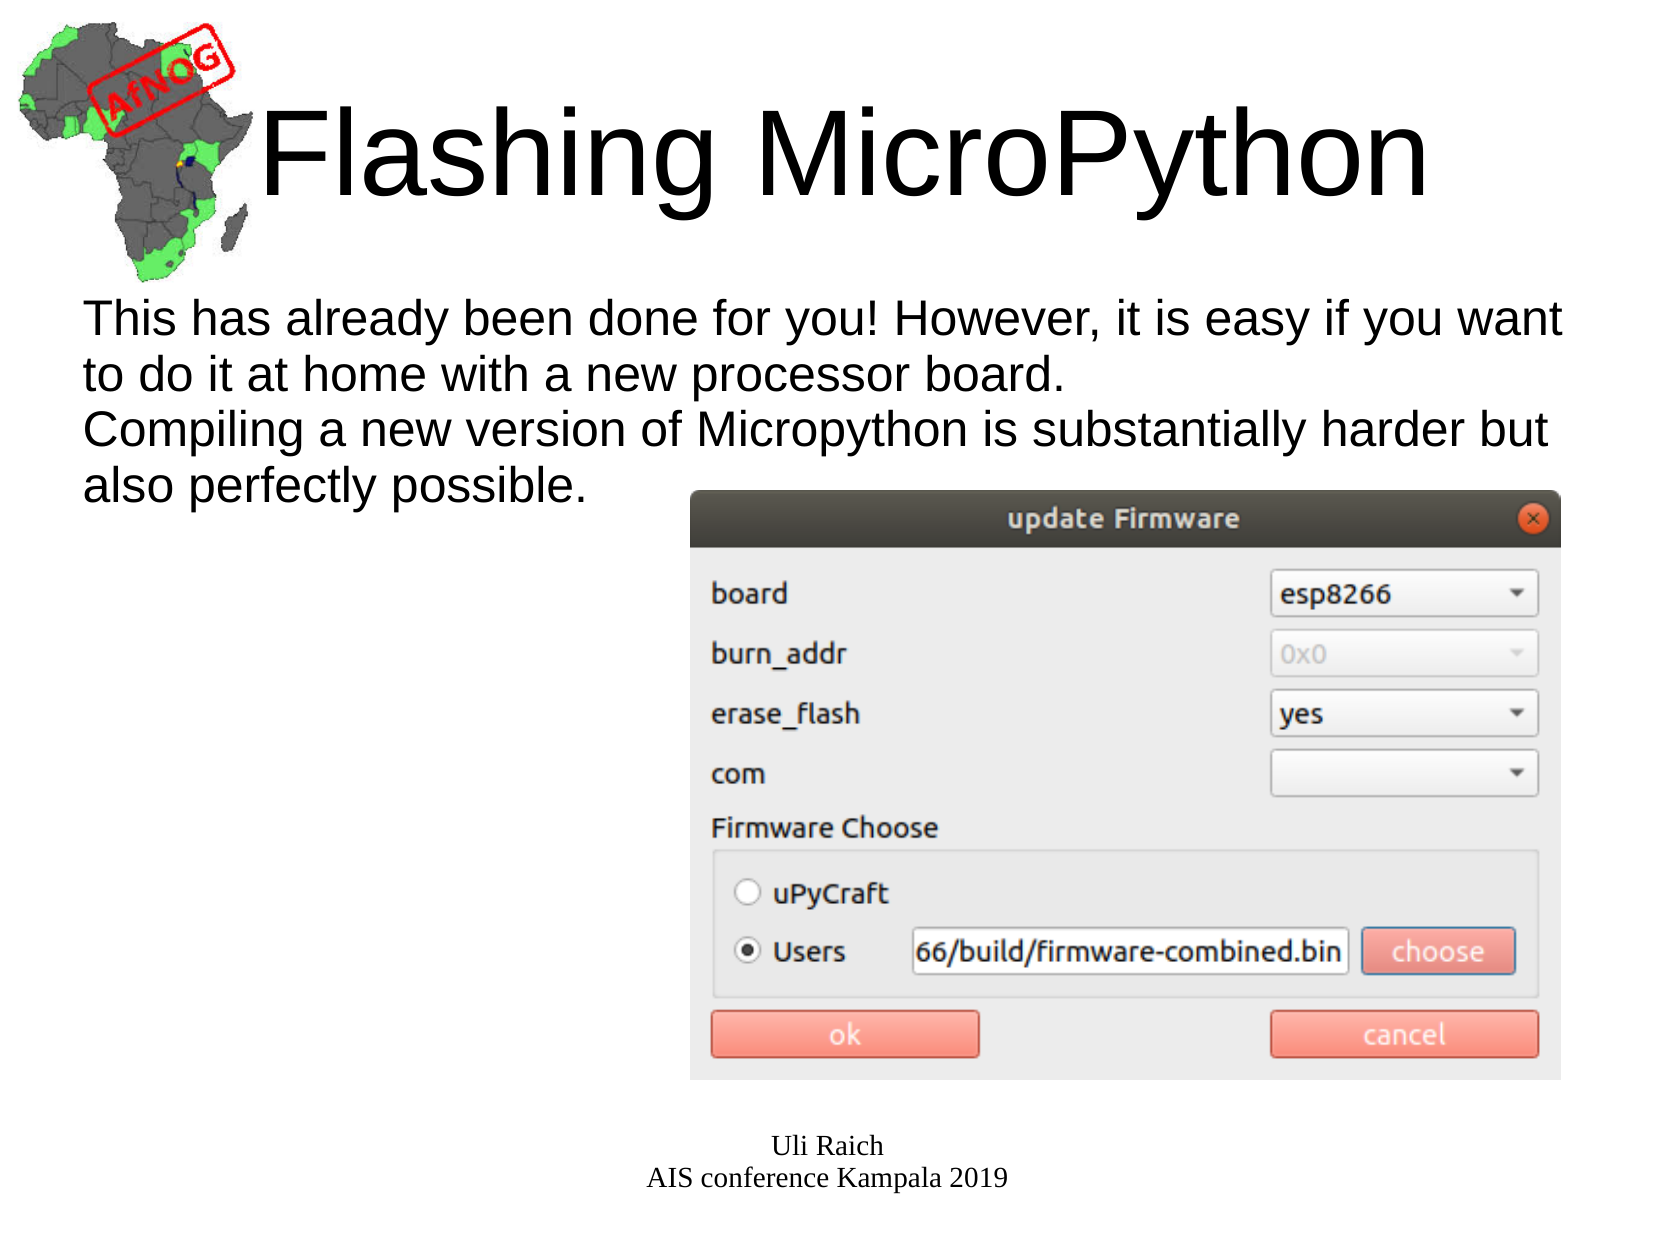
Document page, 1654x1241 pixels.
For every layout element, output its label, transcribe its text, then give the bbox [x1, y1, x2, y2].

picture [9, 0, 259, 291]
title Flashing MicroPython [120, 49, 1571, 257]
picture [690, 490, 1561, 1081]
list This has already been done for you! However, it is easy if you want to do it at home with a new processor board. Compiling a new version of Micropython is substantially harder but also perfectly possible. [82, 290, 1571, 1010]
